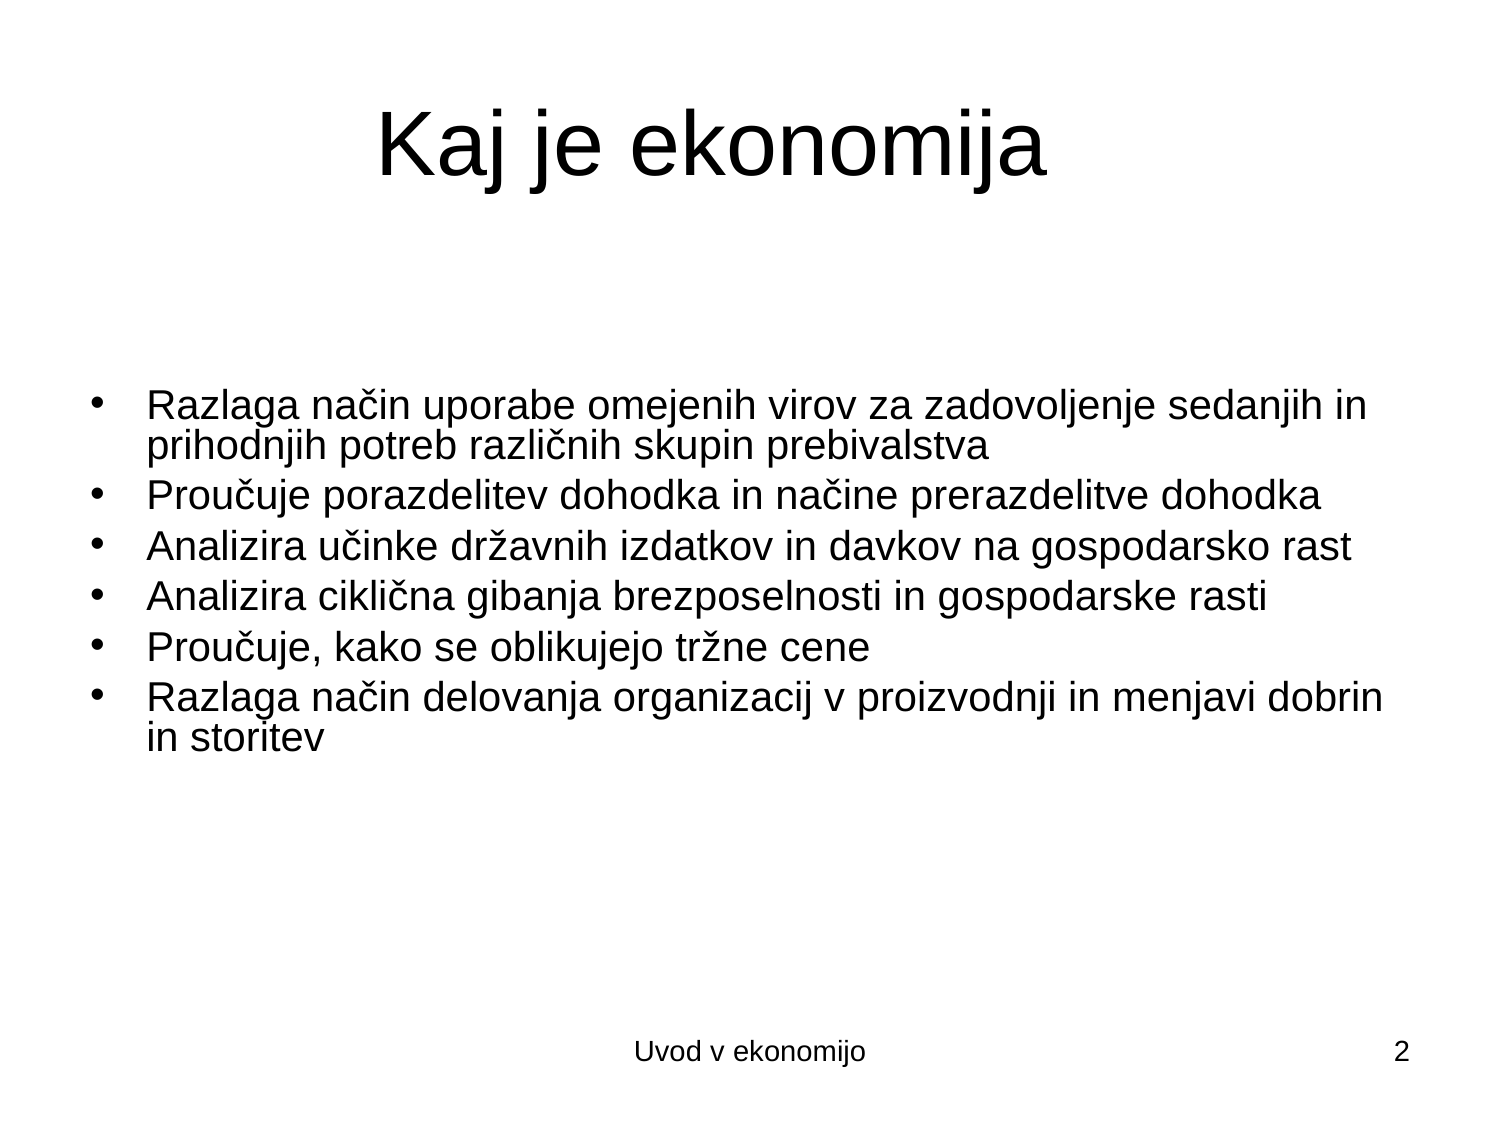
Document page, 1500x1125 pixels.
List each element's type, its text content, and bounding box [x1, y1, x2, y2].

title Kaj je ekonomija [75, 45, 1426, 233]
text_box <number> [1074, 1024, 1426, 1103]
text_box Uvod v ekonomijo [512, 1024, 988, 1103]
list Razlaga način uporabe omejenih virov za zadovoljenje sedanjih in prihodnjih potreb različnih skupin prebivalstva Proučuje porazdelitev dohodka in načine prerazdelitve dohodka Analizira učinke državnih izdatkov in davkov na gospodarsko rast Analizira ciklična gibanja brezposelnosti in gospodarske rasti Proučuje, kako se oblikujejo tržne cene Razlaga način delovanja organizacij v proizvodnji in menjavi dobrin in storitev [75, 262, 1426, 1006]
